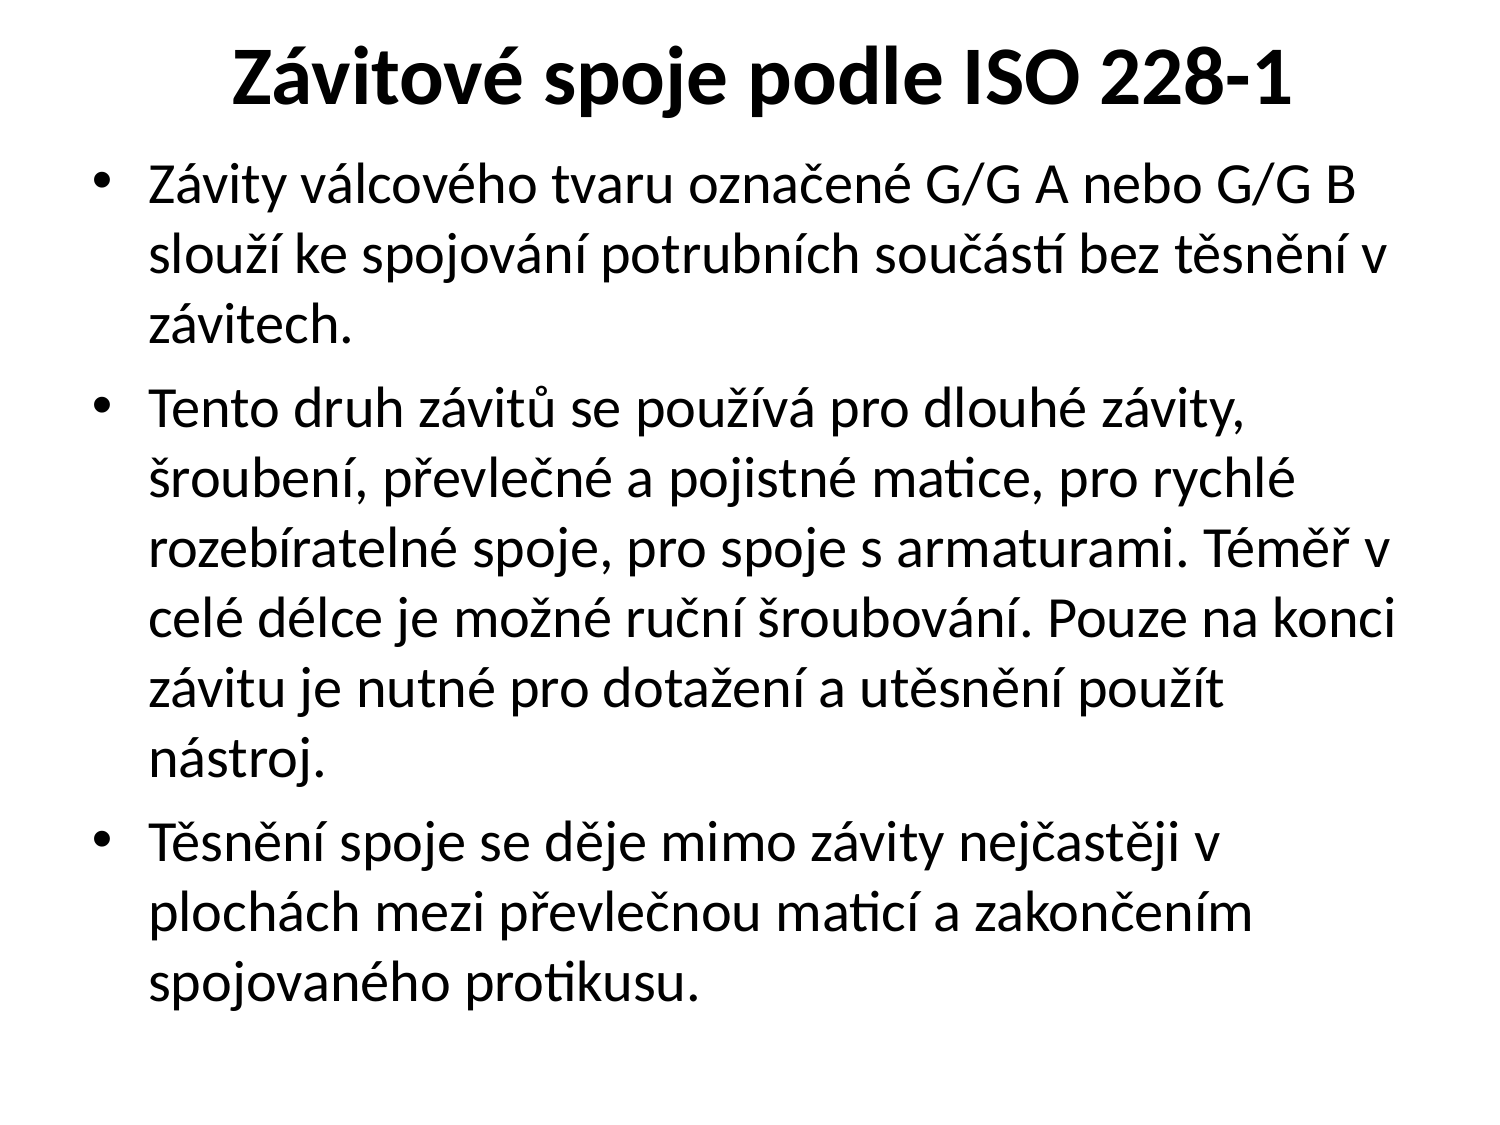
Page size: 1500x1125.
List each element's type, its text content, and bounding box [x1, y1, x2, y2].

list Závity válcového tvaru označené G/G A nebo G/G B slouží ke spojování potrubních součástí bez těsnění v závitech. Tento druh závitů se používá pro dlouhé závity, šroubení, převlečné a pojistné matice, pro rychlé rozebíratelné spoje, pro spoje s armaturami. Téměř v celé délce je možné ruční šroubování. Pouze na konci závitu je nutné pro dotažení a utěsnění použít nástroj. Těsnění spoje se děje mimo závity nejčastěji v plochách mezi převlečnou maticí a zakončením spojovaného protikusu. [76, 137, 1427, 1022]
title Závitové spoje podle ISO 228-1 [88, 0, 1439, 142]
